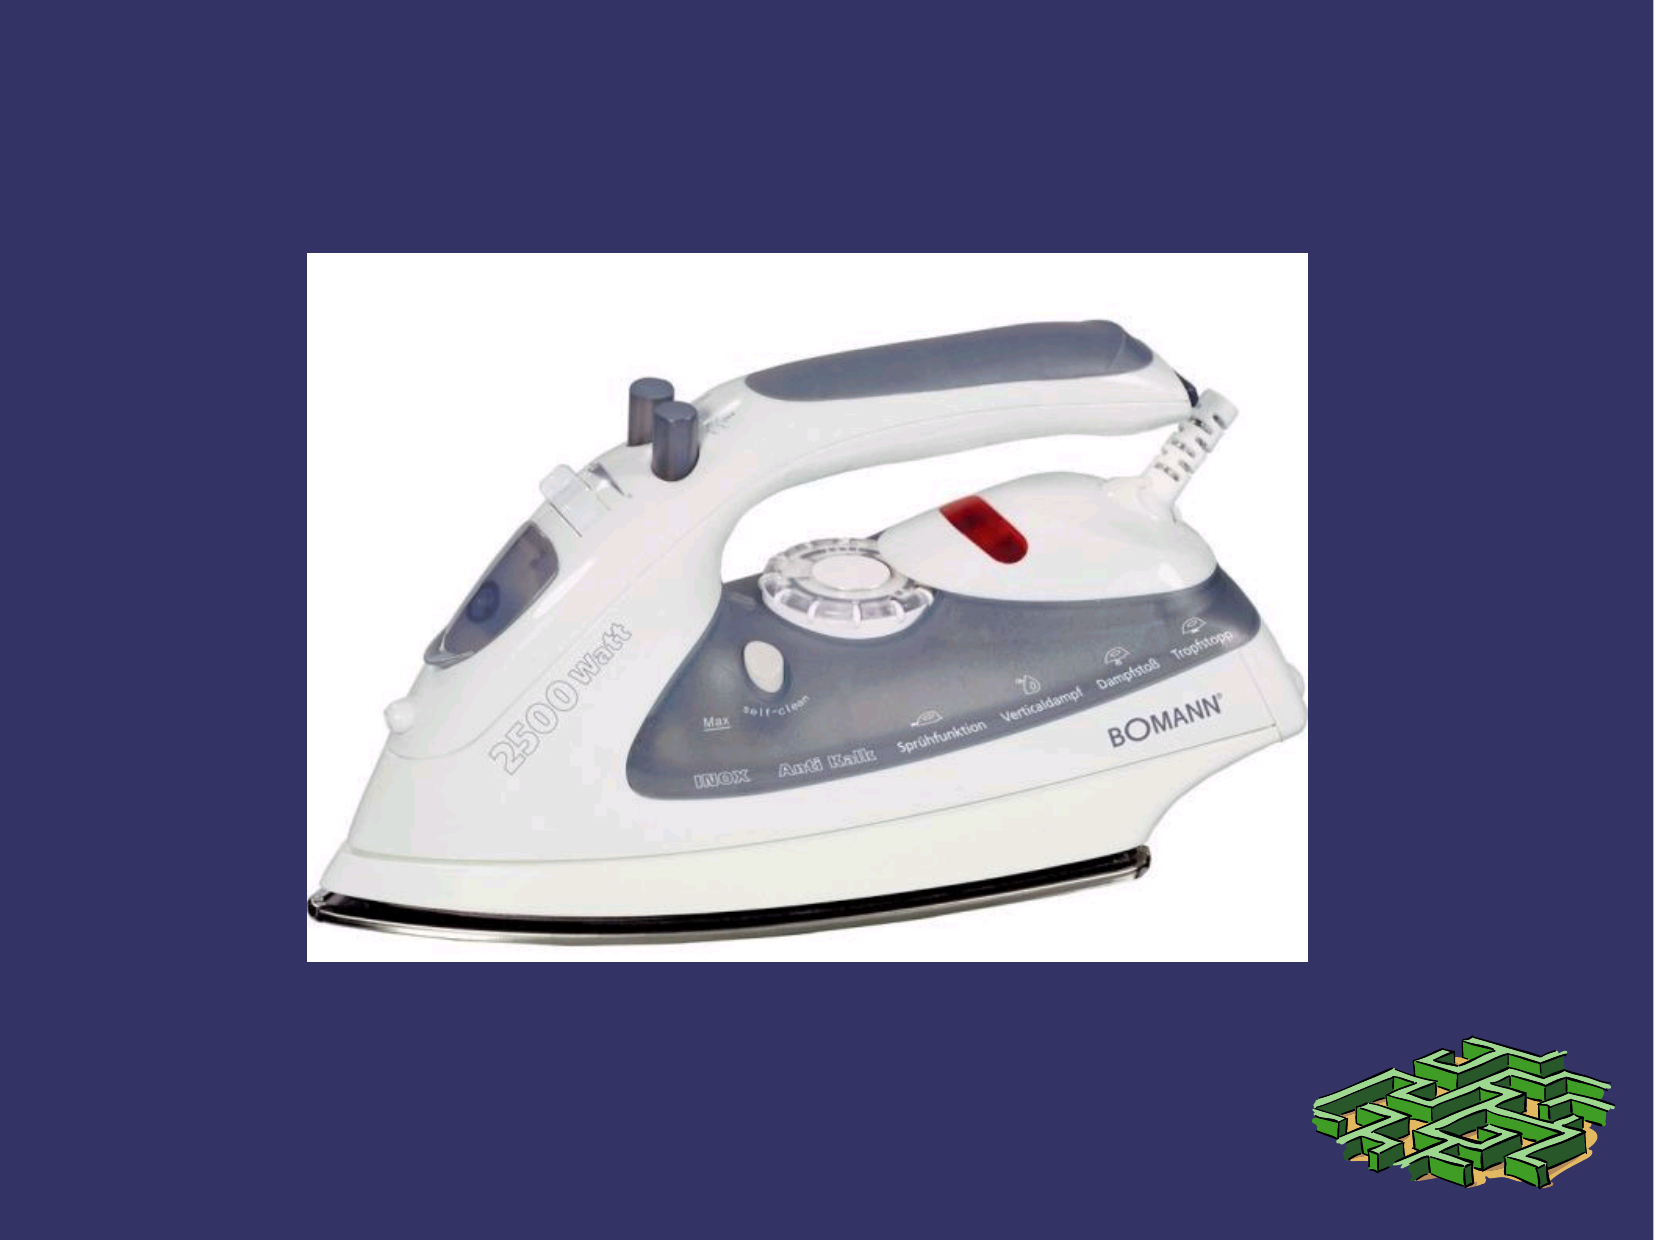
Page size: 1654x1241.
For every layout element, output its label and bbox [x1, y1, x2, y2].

picture [307, 253, 1308, 962]
